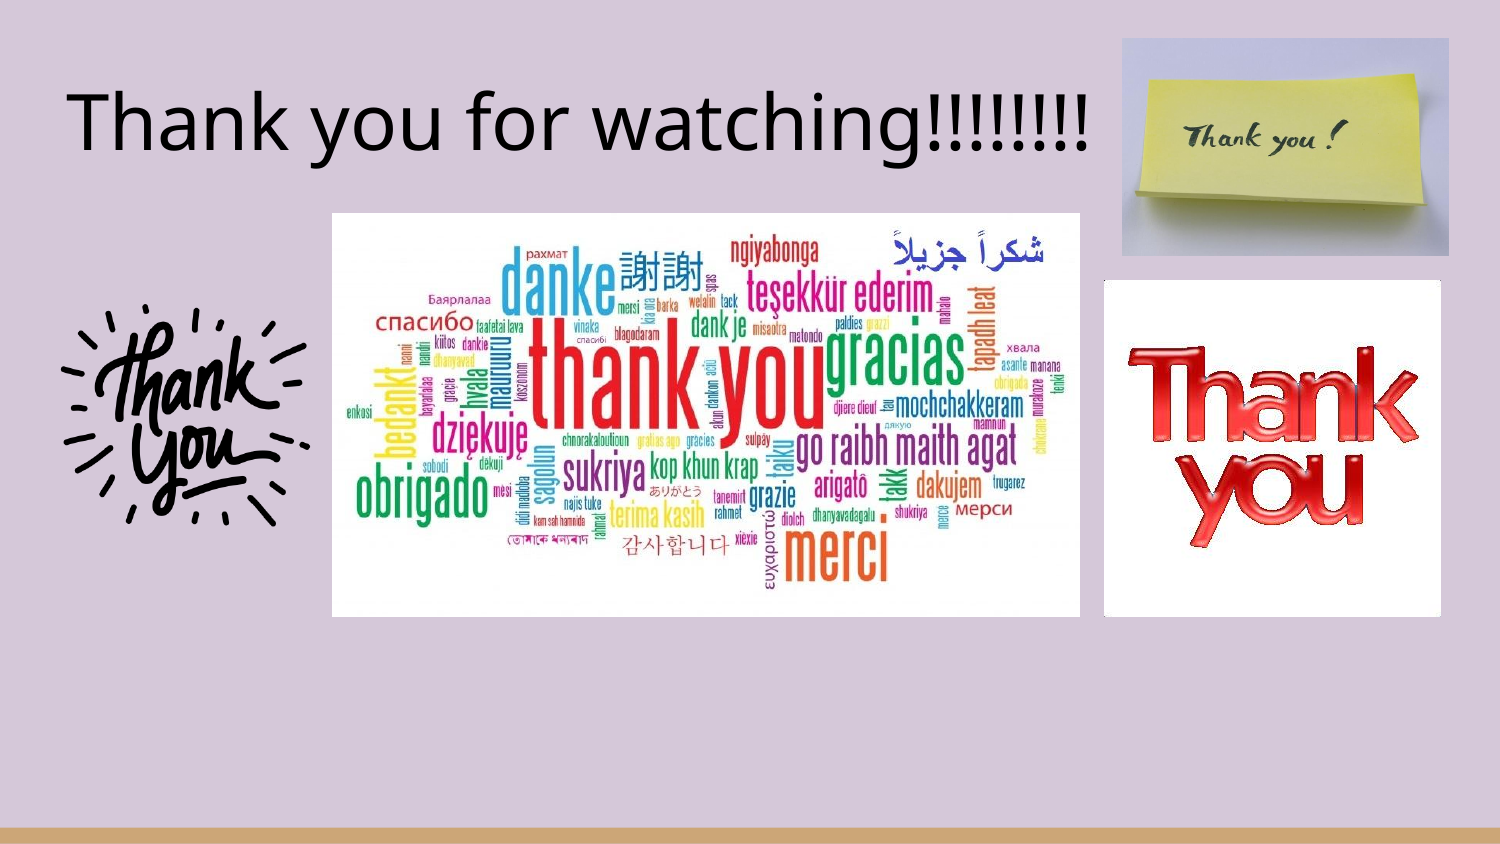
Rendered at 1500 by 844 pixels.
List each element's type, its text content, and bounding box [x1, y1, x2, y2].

title Thank you for watching!!!!!!!! [51, 51, 1122, 189]
picture [1122, 38, 1449, 256]
picture [0, 213, 1080, 617]
picture [1104, 280, 1441, 617]
